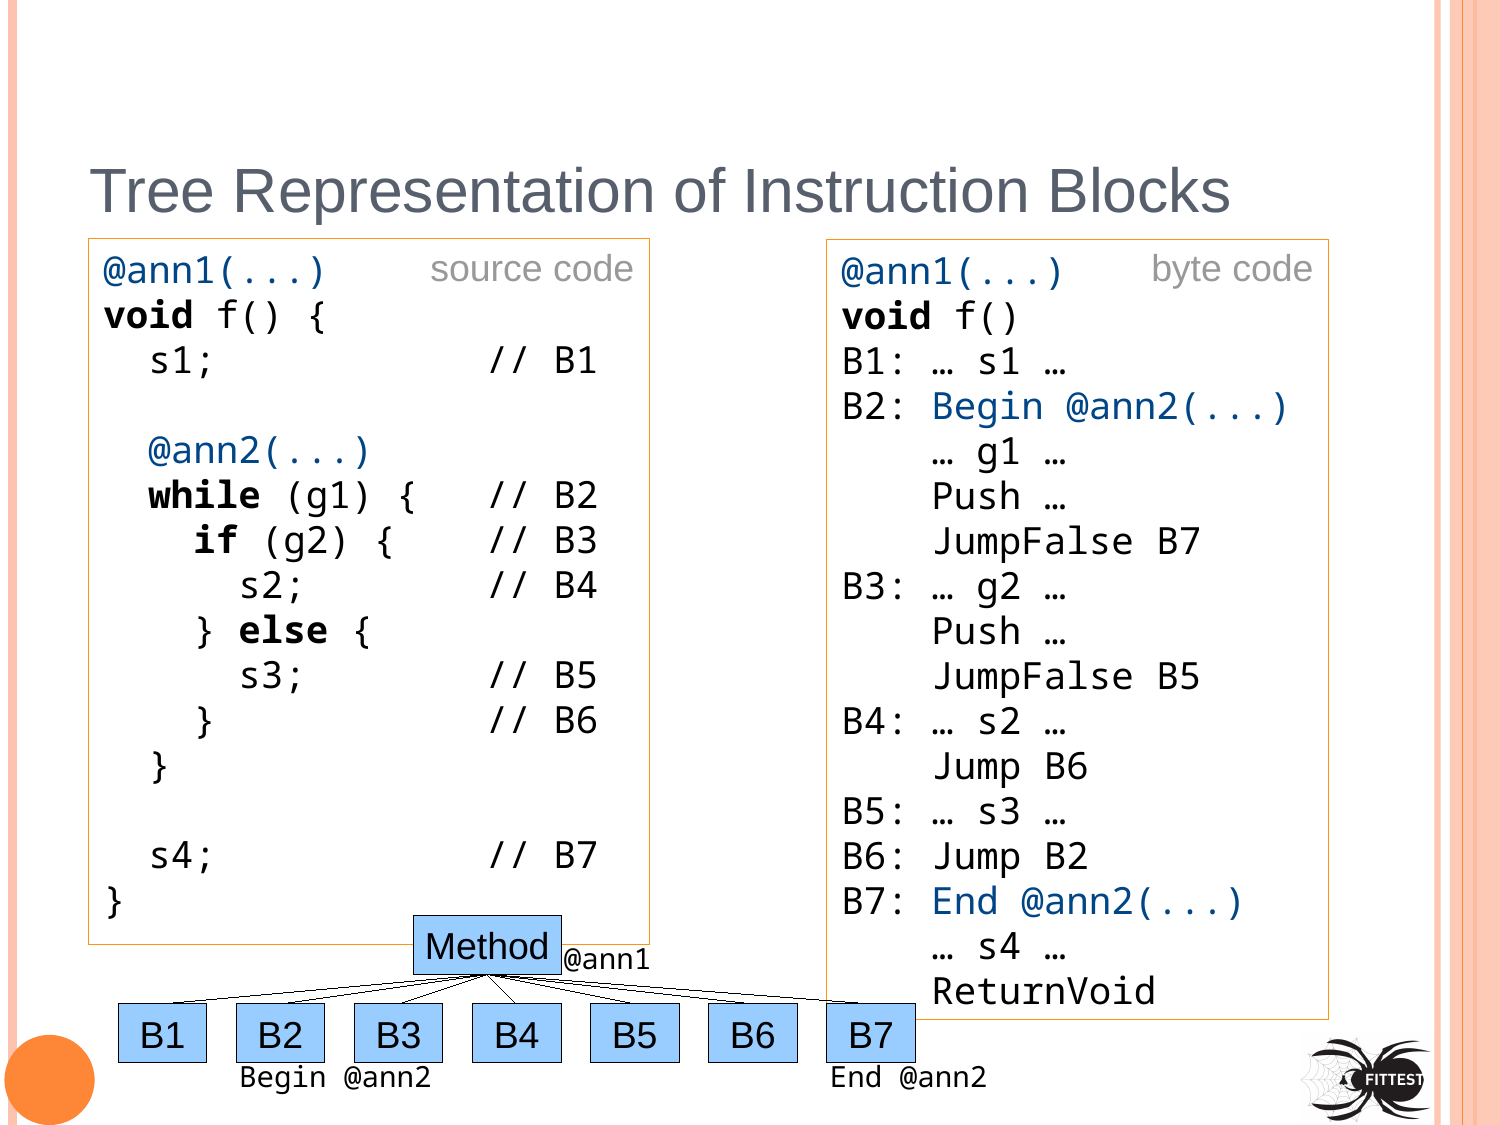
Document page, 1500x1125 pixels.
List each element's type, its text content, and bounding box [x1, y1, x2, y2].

text_box Method [413, 915, 562, 975]
text_box B2 [236, 1003, 325, 1051]
text_box B7 [826, 1003, 916, 1051]
text_box @ann1 [549, 933, 697, 983]
text_box B1 [118, 1003, 207, 1063]
text_box B4 [472, 1003, 562, 1063]
title Tree Representation of Instruction Blocks [74, 44, 1300, 233]
text_box B3 [354, 1003, 443, 1051]
text_box B6 [708, 1003, 798, 1063]
text_box @ann1(...) void f() B1: … s1 … B2: Begin @ann2(...) … g1 … Push … JumpFalse B7 B3: … g2 … Push … JumpFalse B5 B4: … s2 … Jump B6 B5: … s3 … B6: Jump B2 B7: End @ann2(...) … s4 … ReturnVoid [826, 239, 1329, 1020]
text_box @ann1(...) void f() { s1; // B1 @ann2(...) while (g1) { // B2 if (g2) { // B3 s2; // B4 } else { s3; // B5 } // B6 } s4; // B7 } [88, 238, 650, 945]
text_box End @ann2 [814, 1051, 1081, 1111]
text_box byte code [1136, 236, 1329, 297]
text_box source code [415, 236, 650, 297]
text_box B5 [590, 1003, 680, 1063]
text_box Begin @ann2 [224, 1051, 520, 1111]
